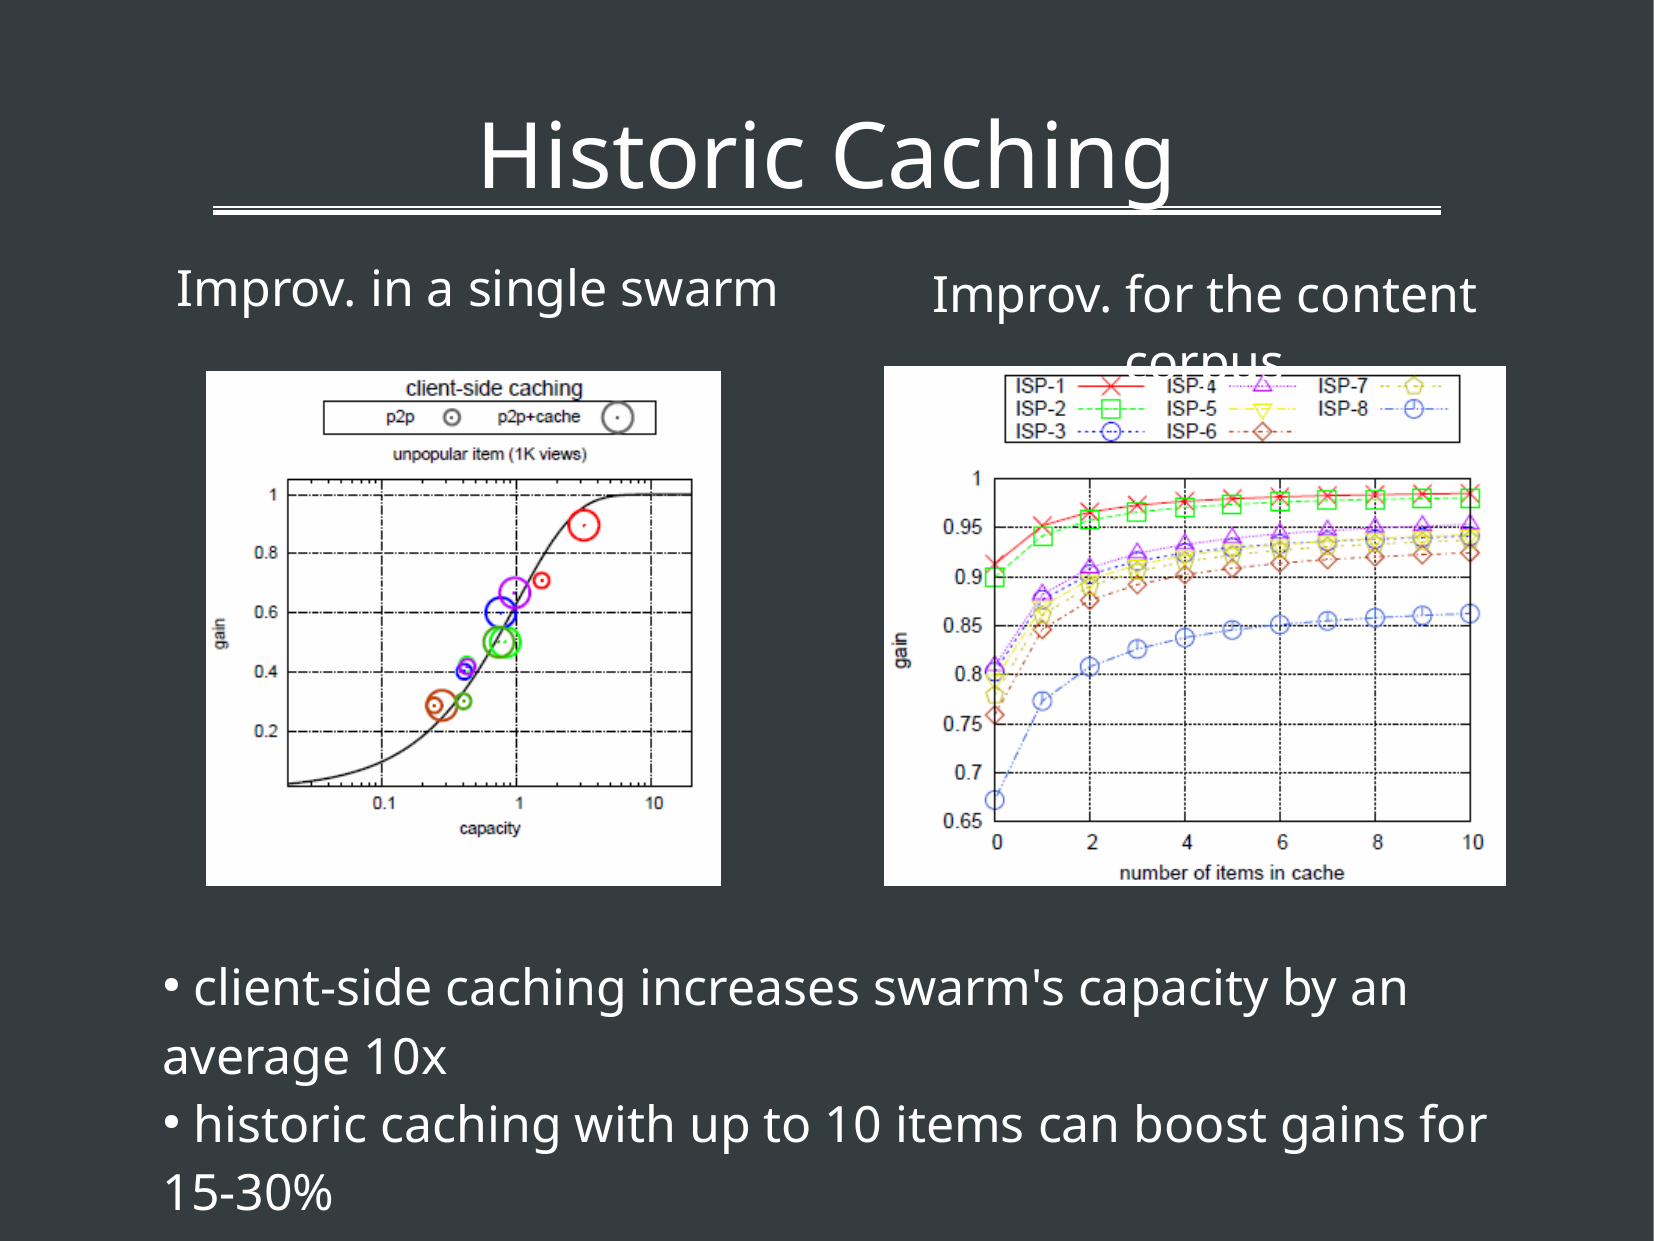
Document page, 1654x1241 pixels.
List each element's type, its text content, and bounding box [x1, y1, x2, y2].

text_box Improv. in a single swarm [124, 246, 833, 338]
text_box Improv. for the content corpus [850, 251, 1560, 343]
picture [0, 0, 1654, 1241]
text_box client-side caching increases swarm's capacity by an average 10x historic caching with up to 10 items can boost gains for 15-30% [147, 945, 1565, 1113]
title Historic Caching [83, 49, 1572, 257]
